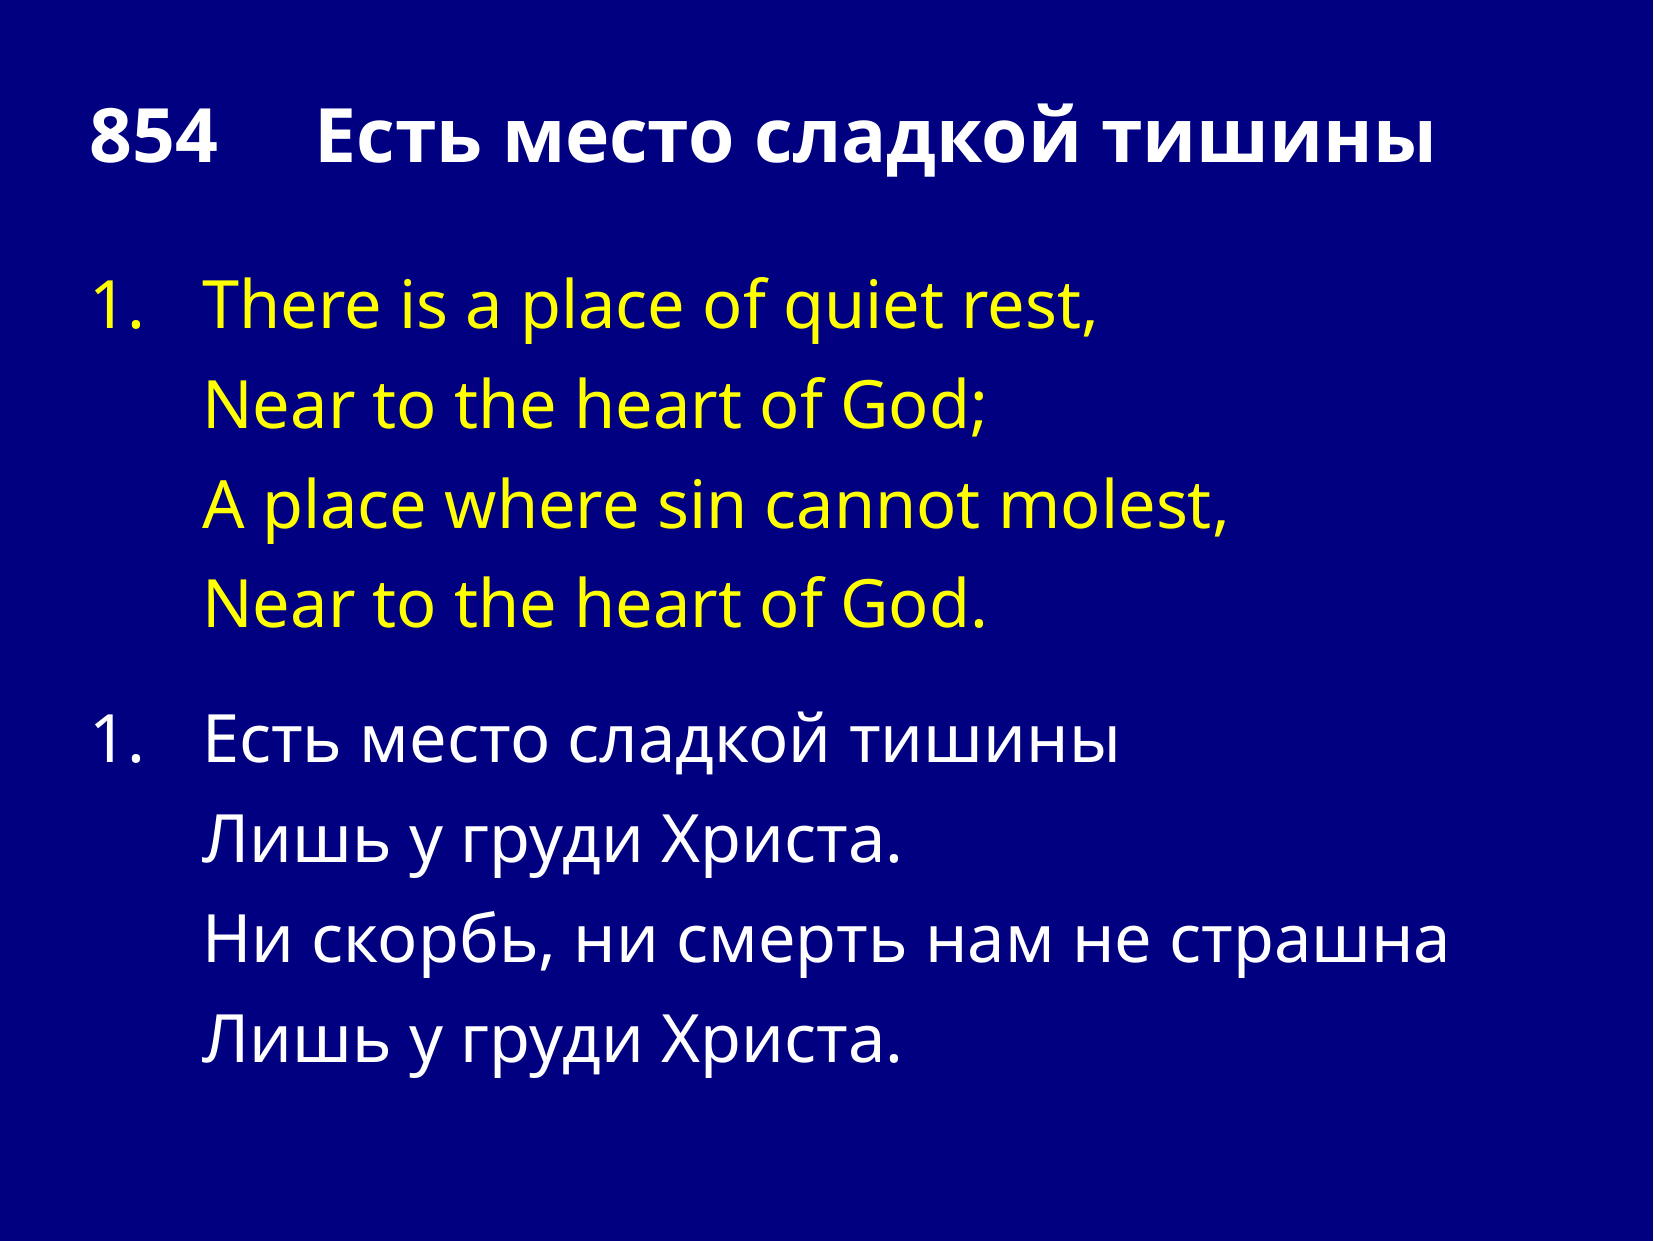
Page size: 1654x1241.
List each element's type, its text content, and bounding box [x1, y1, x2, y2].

text_box 1. Есть место сладкой тишины Лишь у груди Христа. Ни скорбь, ни смерть нам не страшна Лишь у груди Христа. [75, 675, 1576, 1163]
text_box 1. There is a place of quiet rest, Near to the heart of God; A place where sin cannot molest, Near to the heart of God. [75, 188, 1576, 638]
text_box 854 Есть место сладкой тишины [75, 75, 1576, 188]
